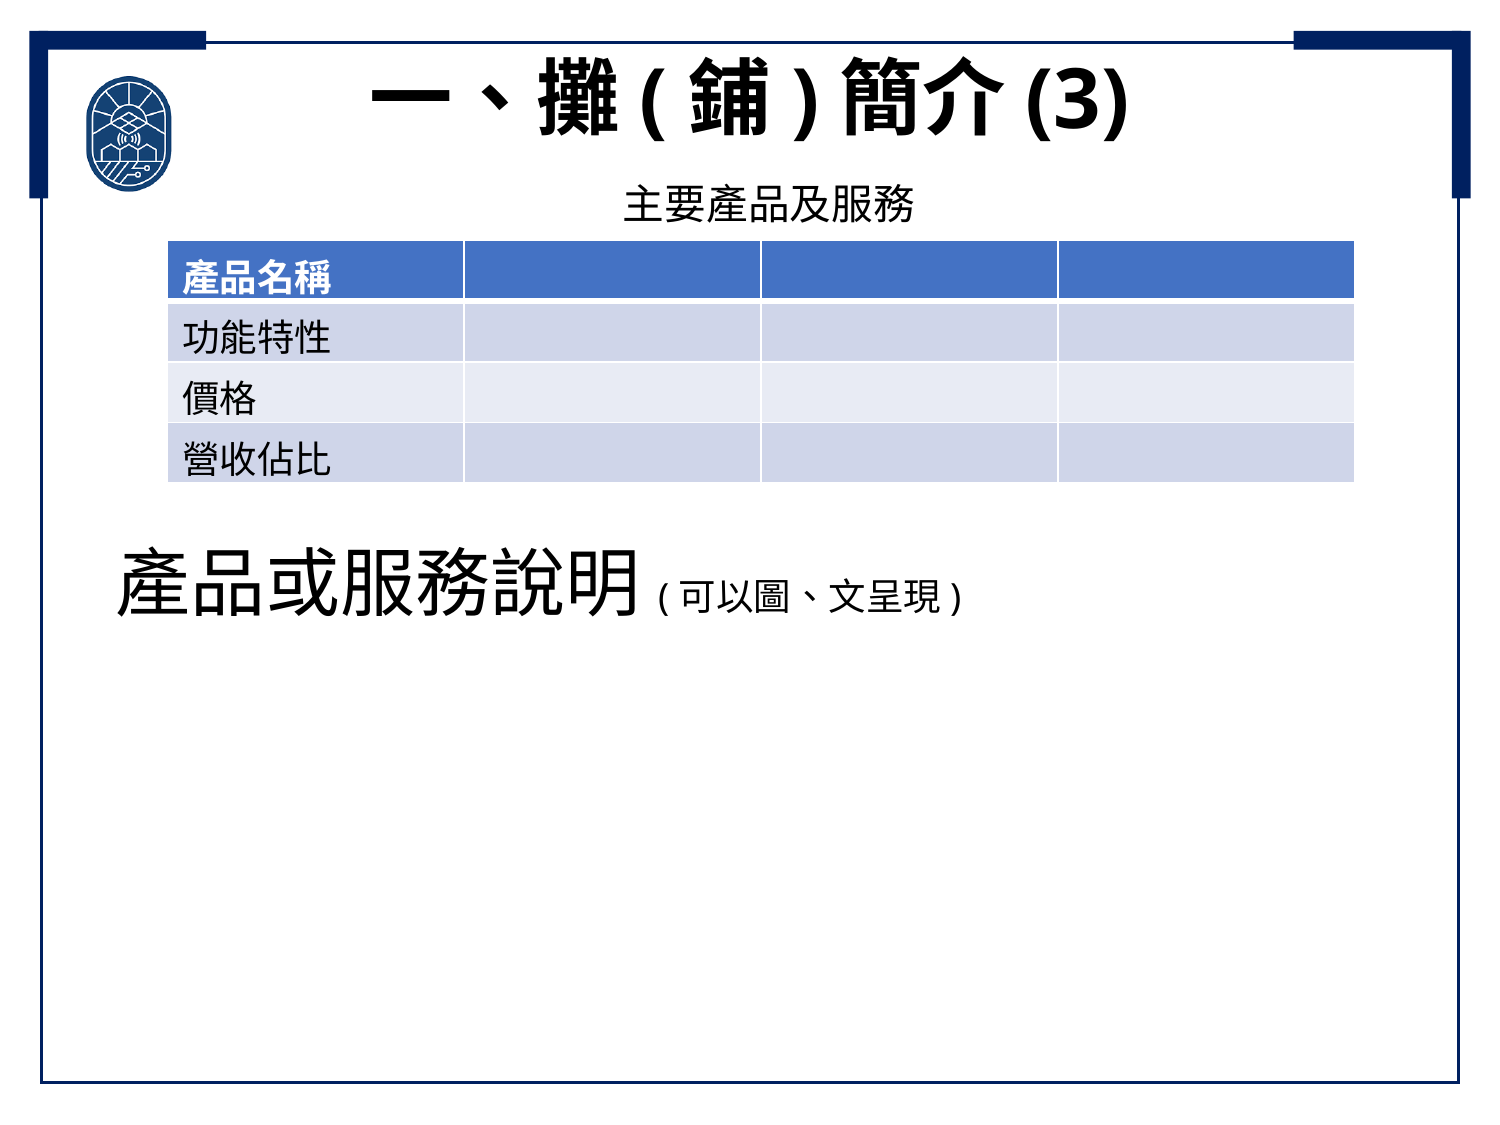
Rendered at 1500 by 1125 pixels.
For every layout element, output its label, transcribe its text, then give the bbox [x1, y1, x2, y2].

text_box 主要產品及服務 [608, 170, 1359, 236]
text_box 產品或服務說明(可以圖、文呈現) [100, 527, 1451, 634]
picture [50, 55, 207, 212]
table_cell [465, 363, 760, 422]
table_cell 功能特性 [168, 304, 463, 361]
table_cell 價格 [168, 363, 463, 422]
table_cell [762, 304, 1057, 361]
table_header [762, 241, 1057, 298]
table_cell [465, 304, 760, 361]
text_box 一、攤(鋪)簡介(3) [74, 19, 1425, 171]
table_header [465, 241, 760, 298]
table_cell [465, 423, 760, 482]
table_cell [762, 423, 1057, 482]
table_cell [1059, 363, 1354, 422]
table_cell [762, 363, 1057, 422]
table_cell [1059, 423, 1354, 482]
table_cell 營收佔比 [168, 423, 463, 482]
table_header 產品名稱 [168, 241, 463, 298]
table_header [1059, 241, 1354, 298]
table_cell [1059, 304, 1354, 361]
